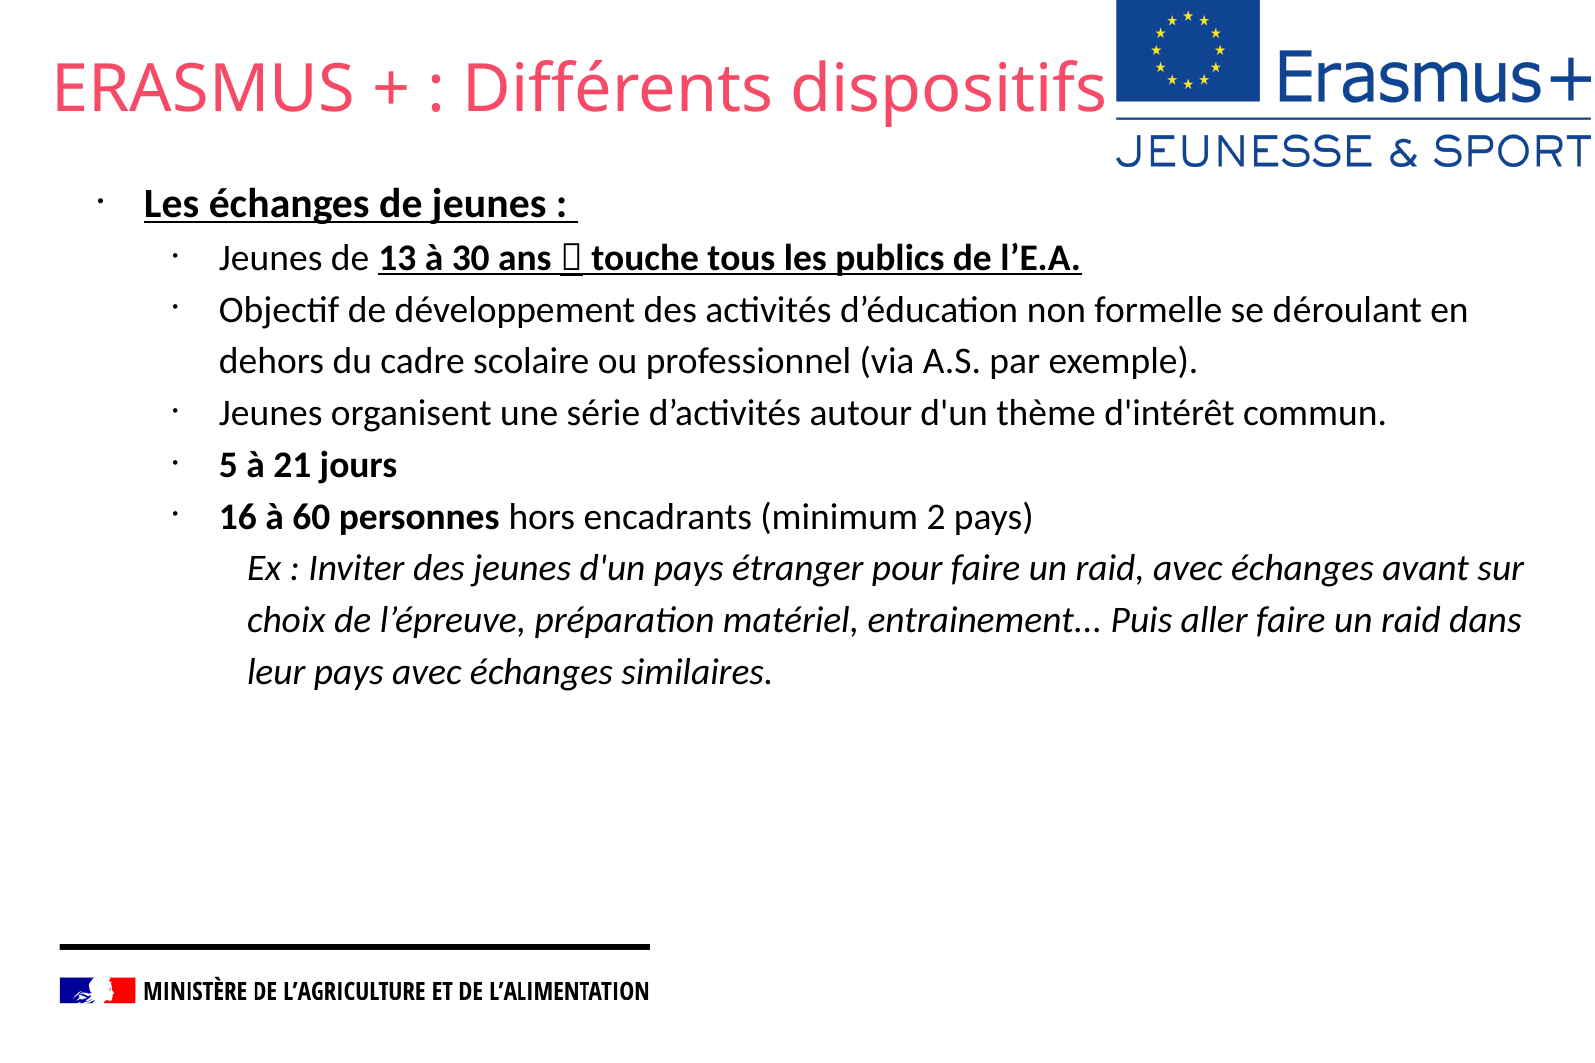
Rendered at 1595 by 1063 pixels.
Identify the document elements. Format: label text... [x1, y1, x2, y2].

picture [1116, 0, 1591, 167]
picture [59, 944, 82, 1004]
title ERASMUS + : Différents dispositifs [36, 37, 1116, 230]
text_box Les échanges de jeunes : Jeunes de 13 à 30 ans  touche tous les publics de l’E.A. Objectif de développement des activités d’éducation non formelle se déroulant en dehors du cadre scolaire ou professionnel (via A.S. par exemple). Jeunes organisent une série d’activités autour d'un thème d'intérêt commun. 5 à 21 jours 16 à 60 personnes hors encadrants (minimum 2 pays) Ex : Inviter des jeunes d'un pays étranger pour faire un raid, avec échanges avant sur choix de l’épreuve, préparation matériel, entrainement... Puis aller faire un raid dans leur pays avec échanges similaires. [82, 143, 1569, 1063]
